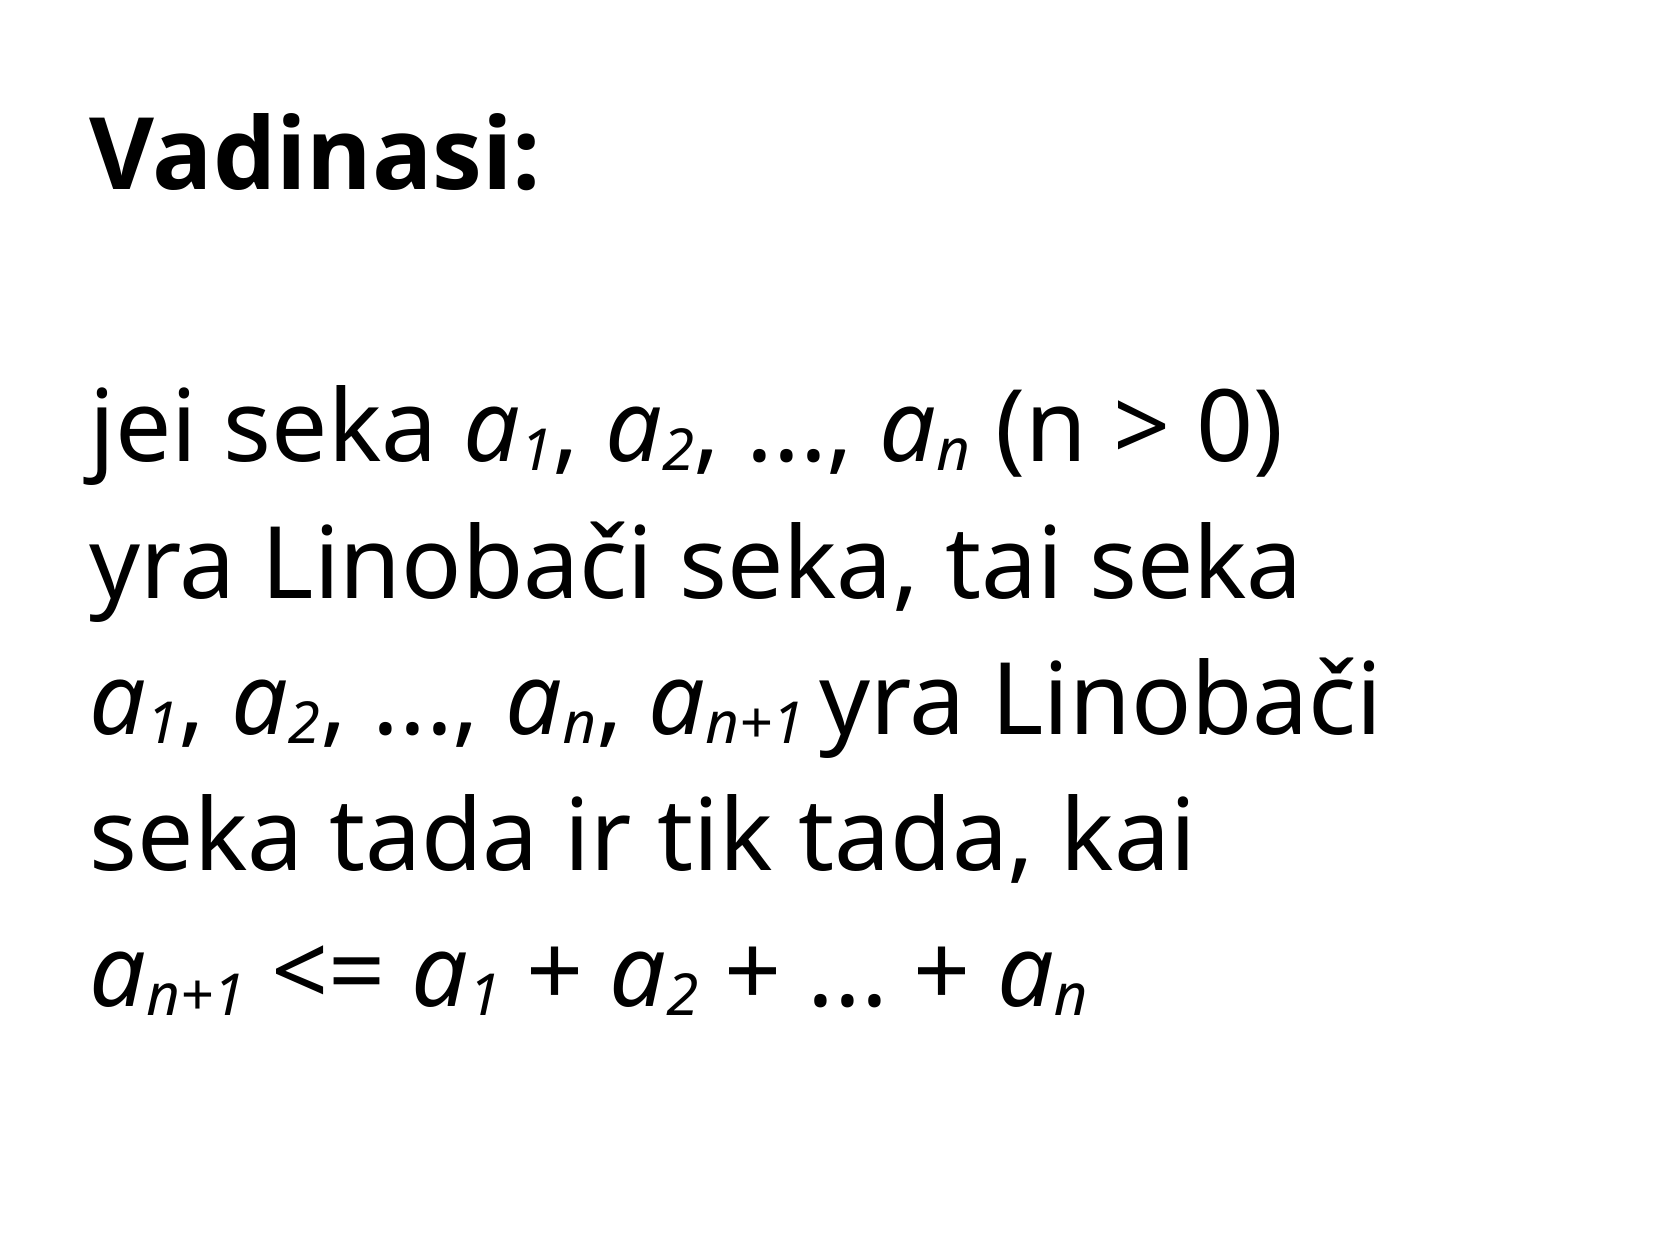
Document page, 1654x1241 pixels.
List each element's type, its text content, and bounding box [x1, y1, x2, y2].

text_box Vadinasi: jei seka a1, a2, ..., an (n > 0) yra Linobači seka, tai seka a1, a2, ..., an, an+1 yra Linobači seka tada ir tik tada, kai an+1 <= a1 + a2 + ... + an [75, 75, 1538, 1002]
